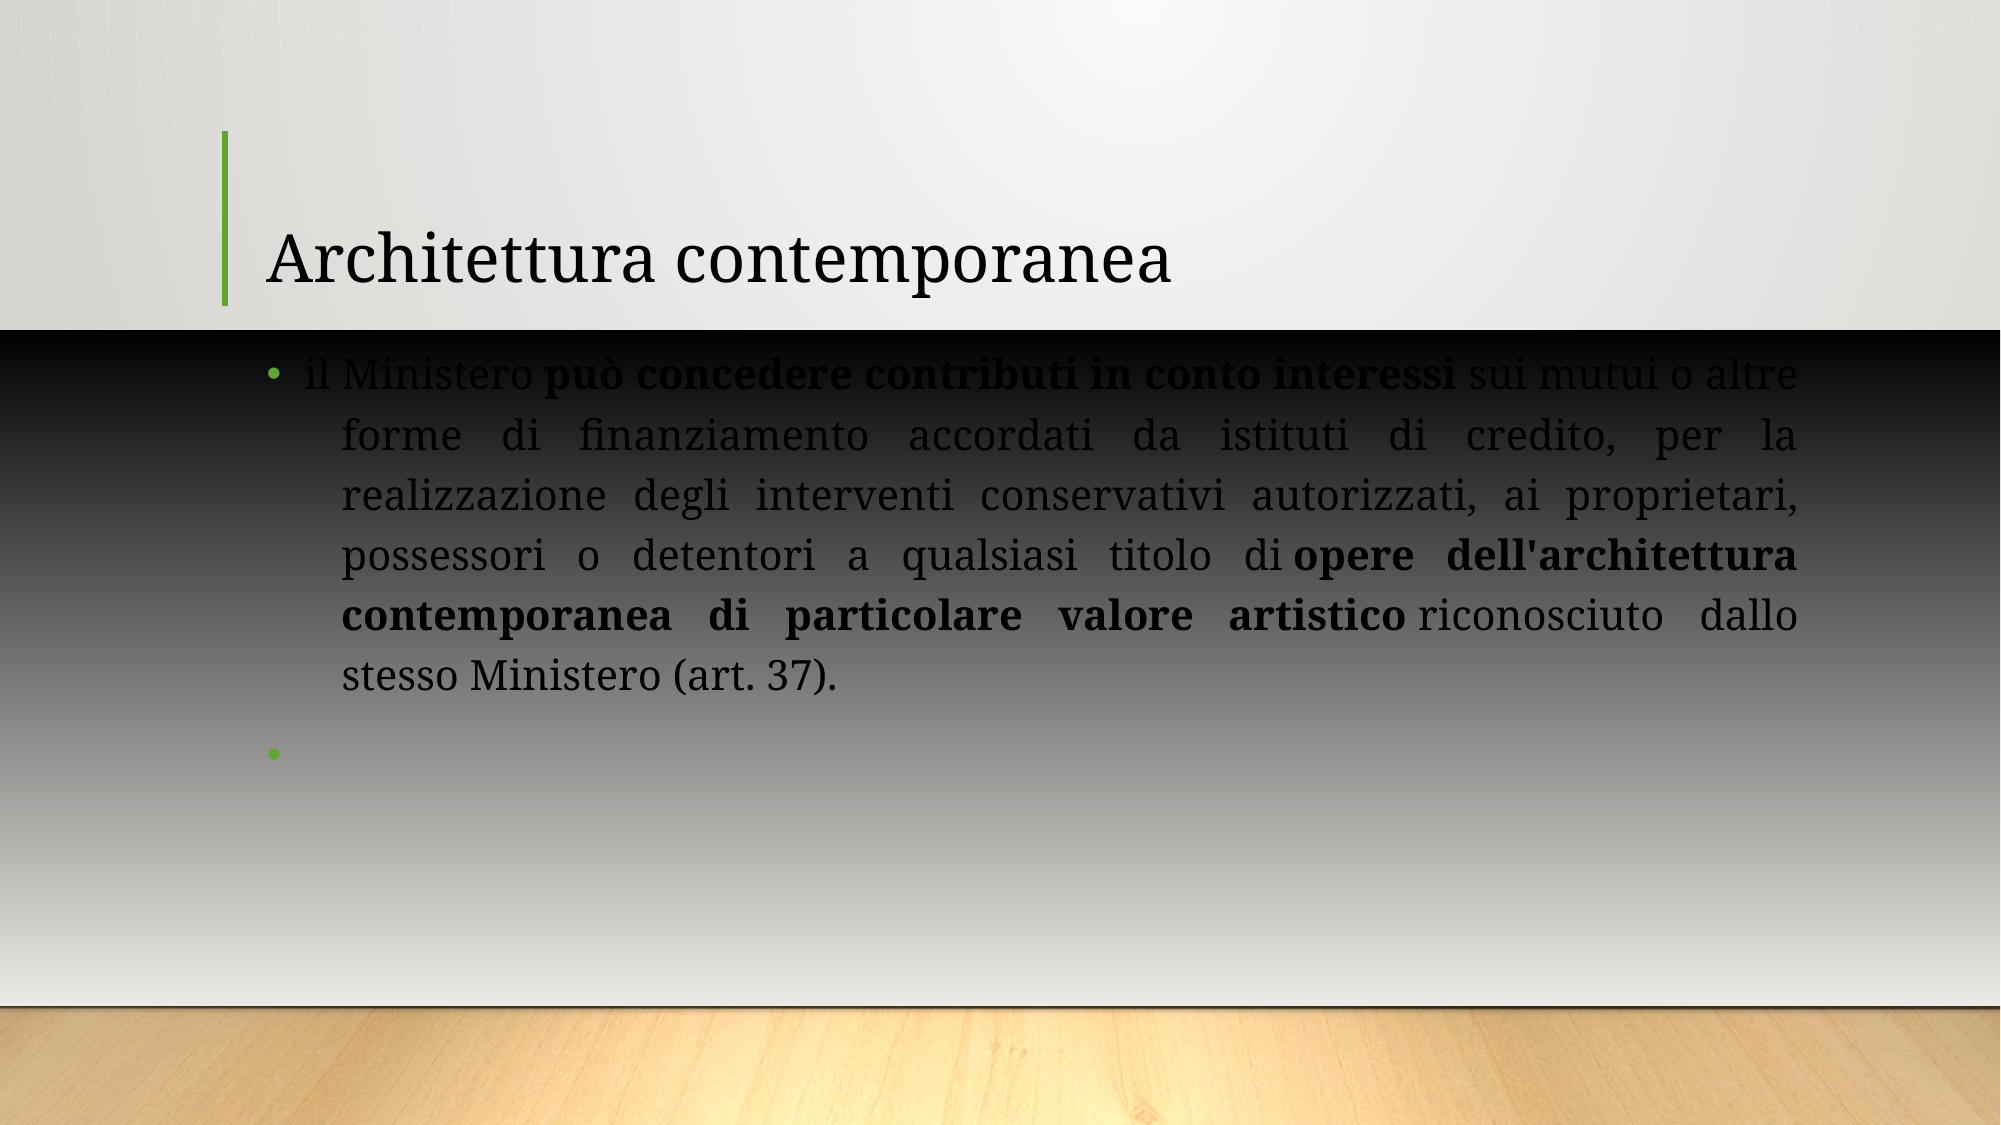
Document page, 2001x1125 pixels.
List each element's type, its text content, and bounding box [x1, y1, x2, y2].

title Architettura contemporanea [251, 131, 1814, 305]
list il Ministero può concedere contributi in conto interessi sui mutui o altre forme di finanziamento accordati da istituti di credito, per la realizzazione degli interventi conservativi autorizzati, ai proprietari, possessori o detentori a qualsiasi titolo di opere dell'architettura contemporanea di particolare valore artistico riconosciuto dallo stesso Ministero (art. 37). [251, 330, 1814, 897]
